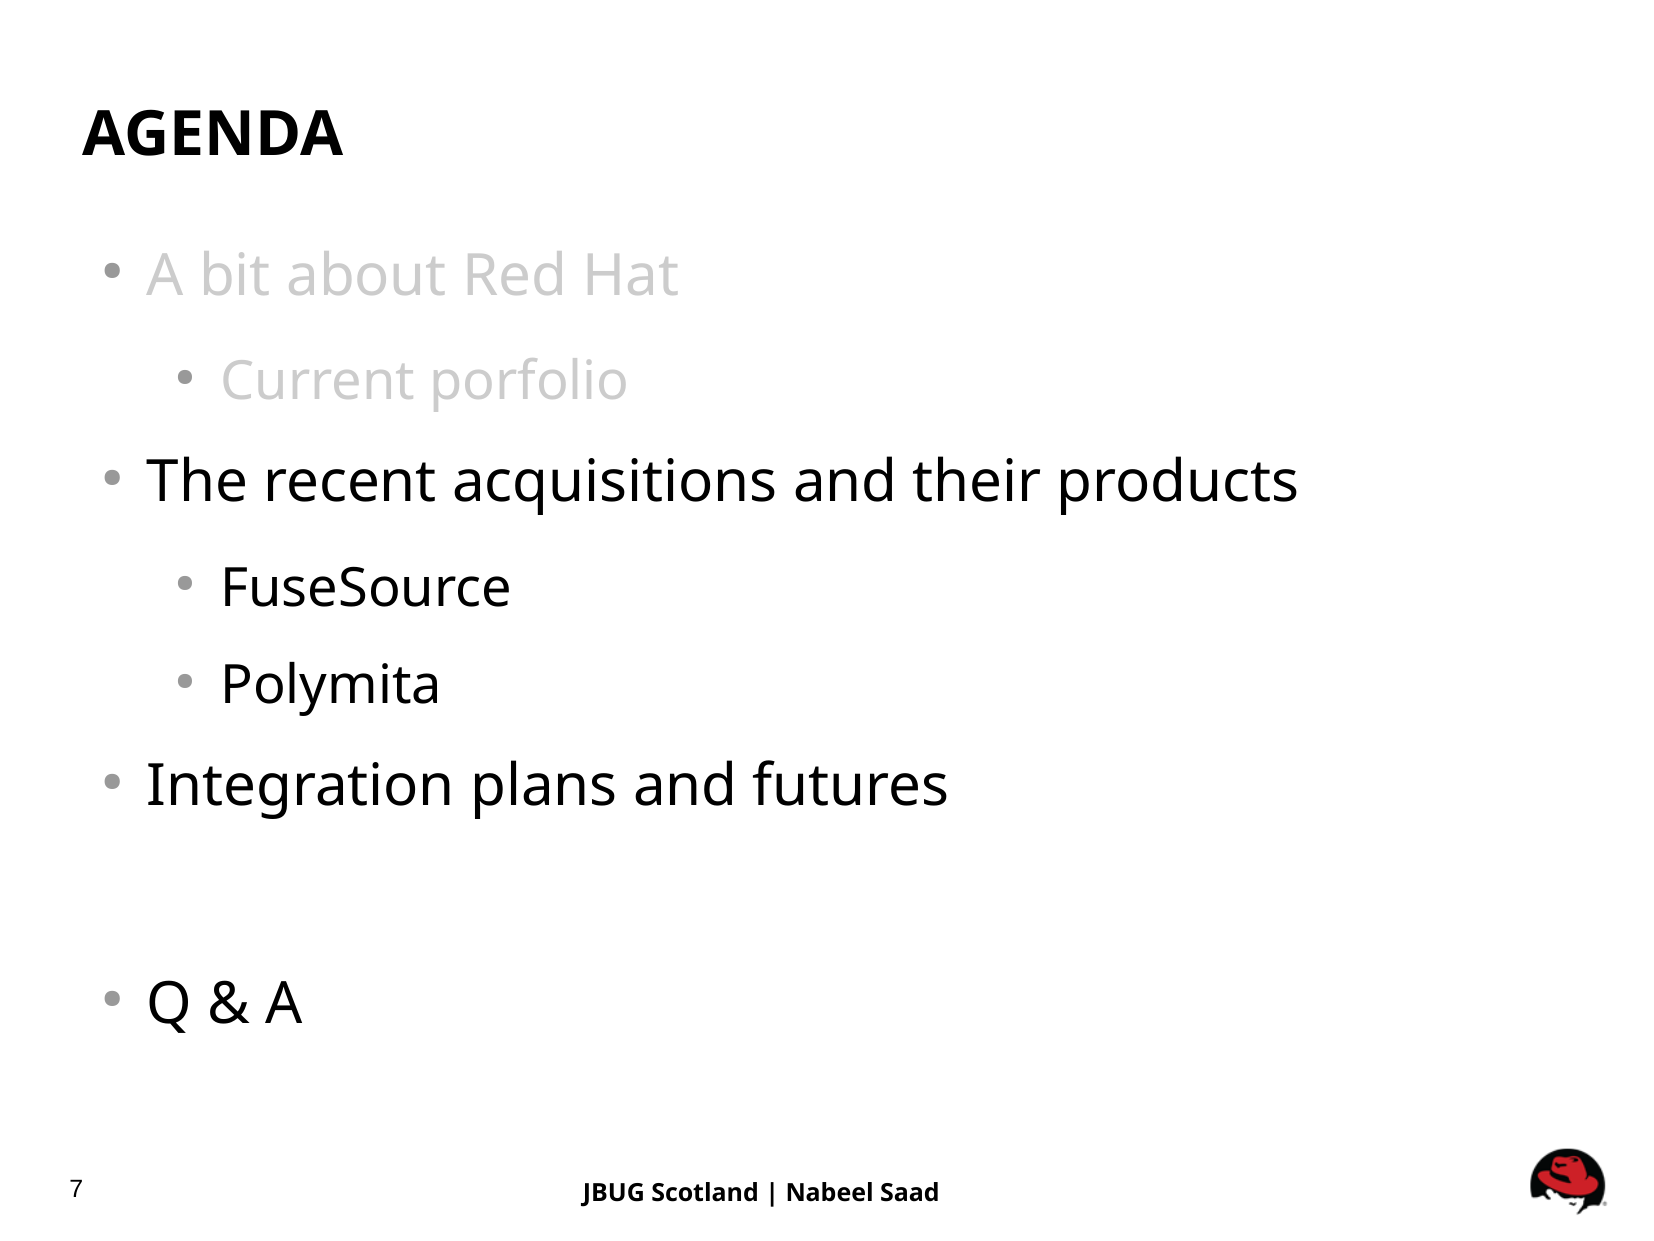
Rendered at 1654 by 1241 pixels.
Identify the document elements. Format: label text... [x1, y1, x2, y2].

list A bit about Red Hat Current porfolio The recent acquisitions and their products FuseSource Polymita Integration plans and futures Q & A [86, 232, 1576, 1027]
picture [1529, 1146, 1613, 1224]
title AGENDA [82, 37, 1571, 226]
